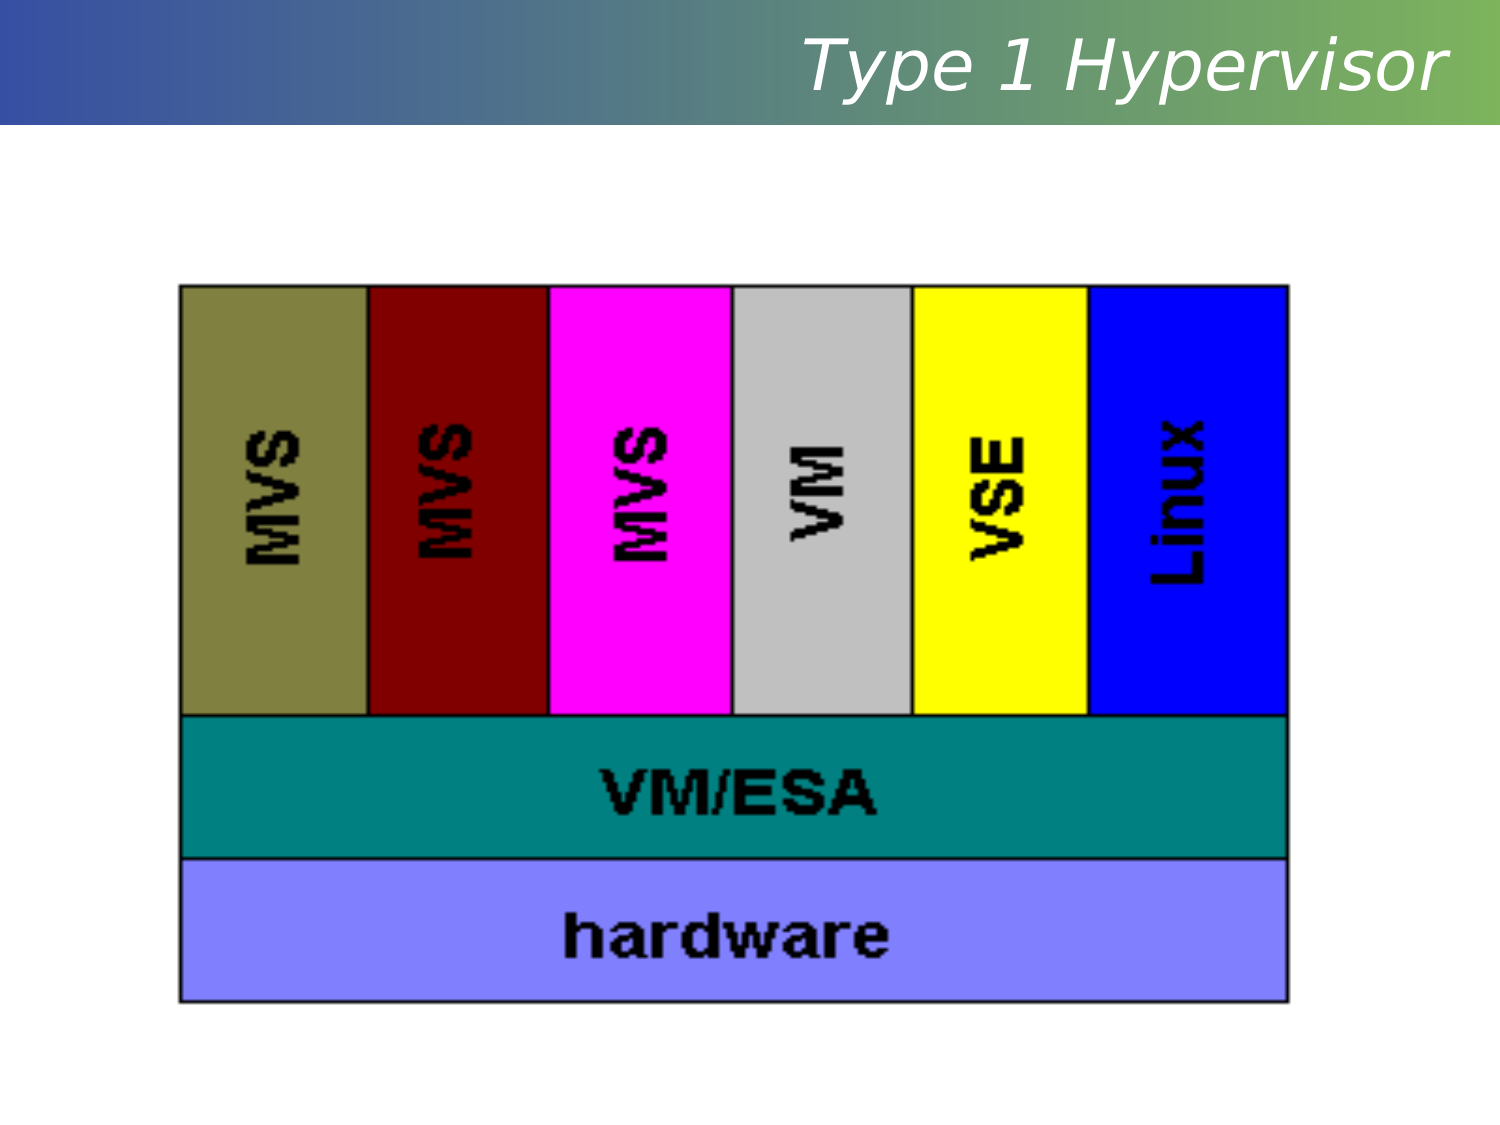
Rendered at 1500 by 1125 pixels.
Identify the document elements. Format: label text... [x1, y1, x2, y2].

chart [0, 149, 1500, 1125]
title Type 1 Hypervisor [62, 12, 1463, 113]
